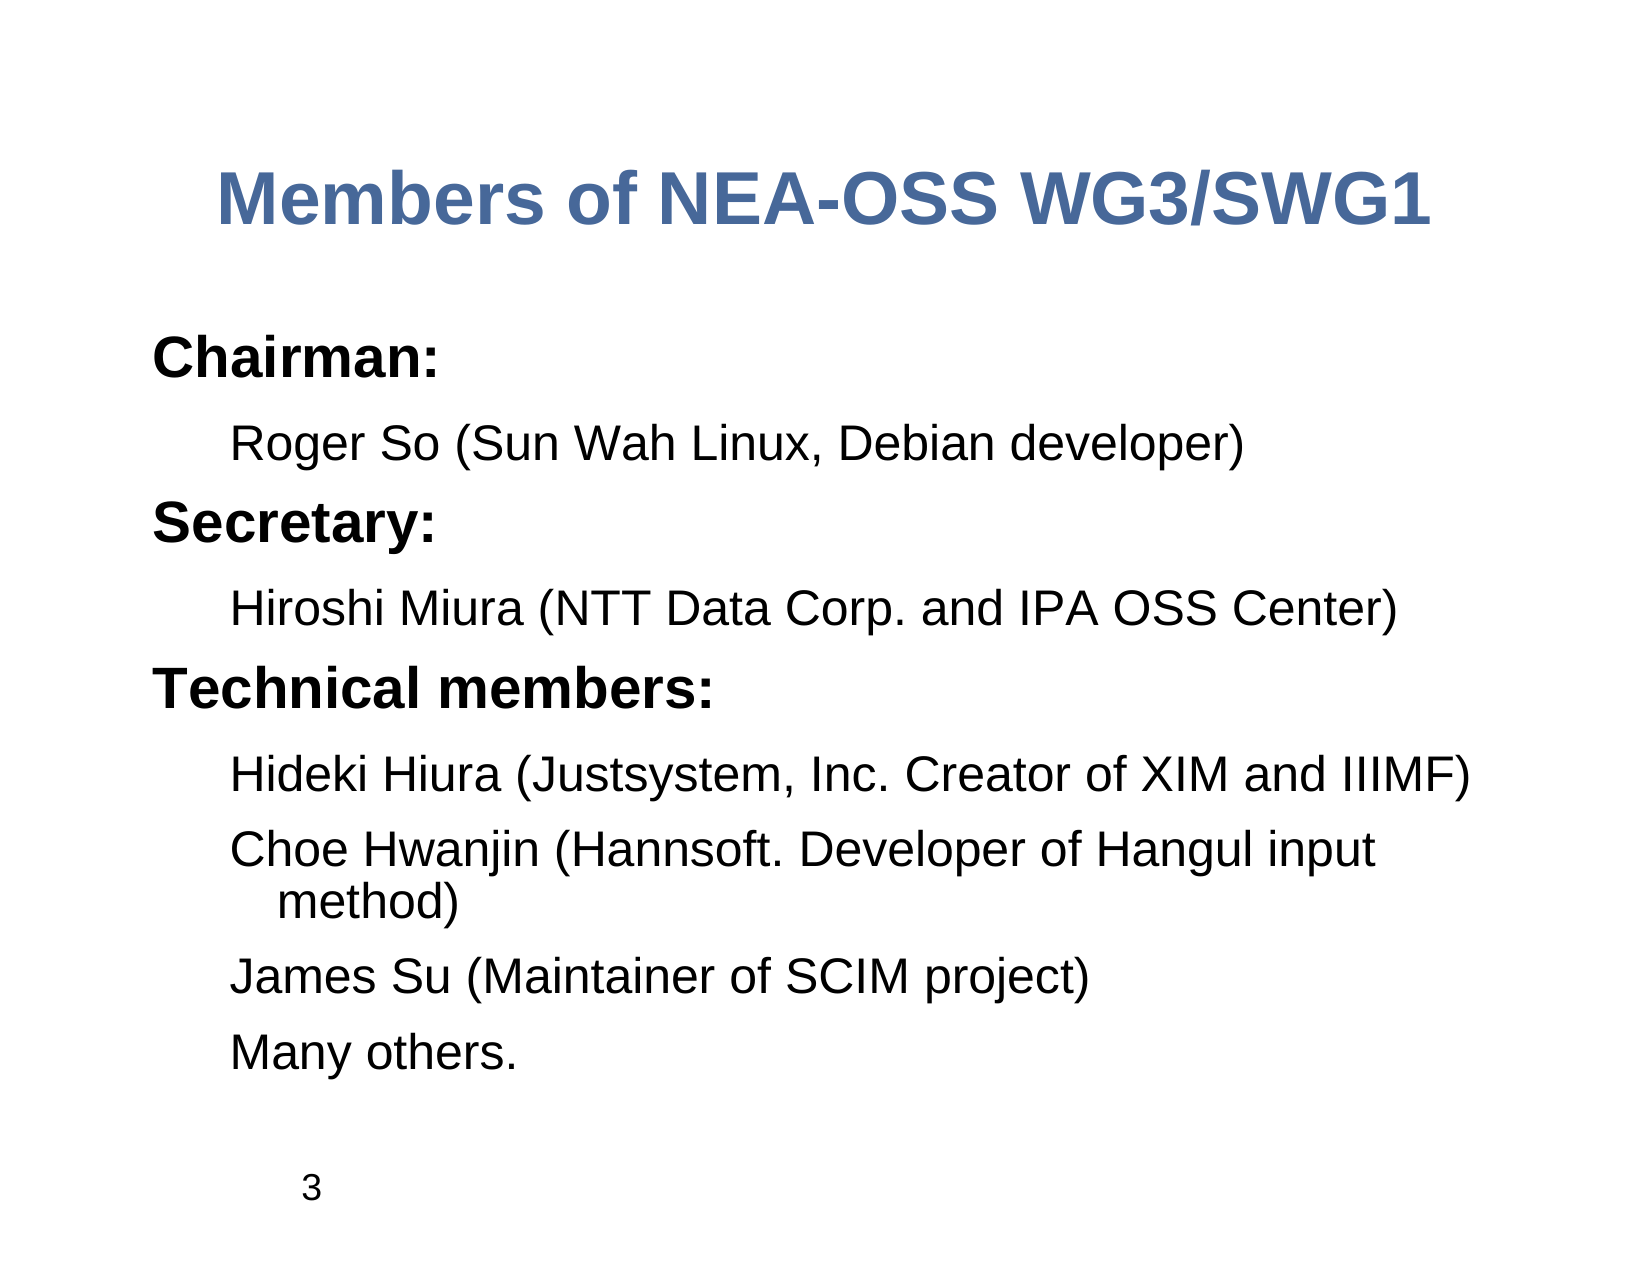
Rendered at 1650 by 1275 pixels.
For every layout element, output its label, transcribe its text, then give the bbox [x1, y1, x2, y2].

list Chairman: Roger So (Sun Wah Linux, Debian developer) Secretary: Hiroshi Miura (NTT Data Corp. and IPA OSS Center) Technical members: Hideki Hiura (Justsystem, Inc. Creator of XIM and IIIMF) Choe Hwanjin (Hannsoft. Developer of Hangul input method) James Su (Maintainer of SCIM project) Many others. [135, 329, 1528, 1085]
title Members of NEA-OSS WG3/SWG1 [135, 112, 1515, 291]
